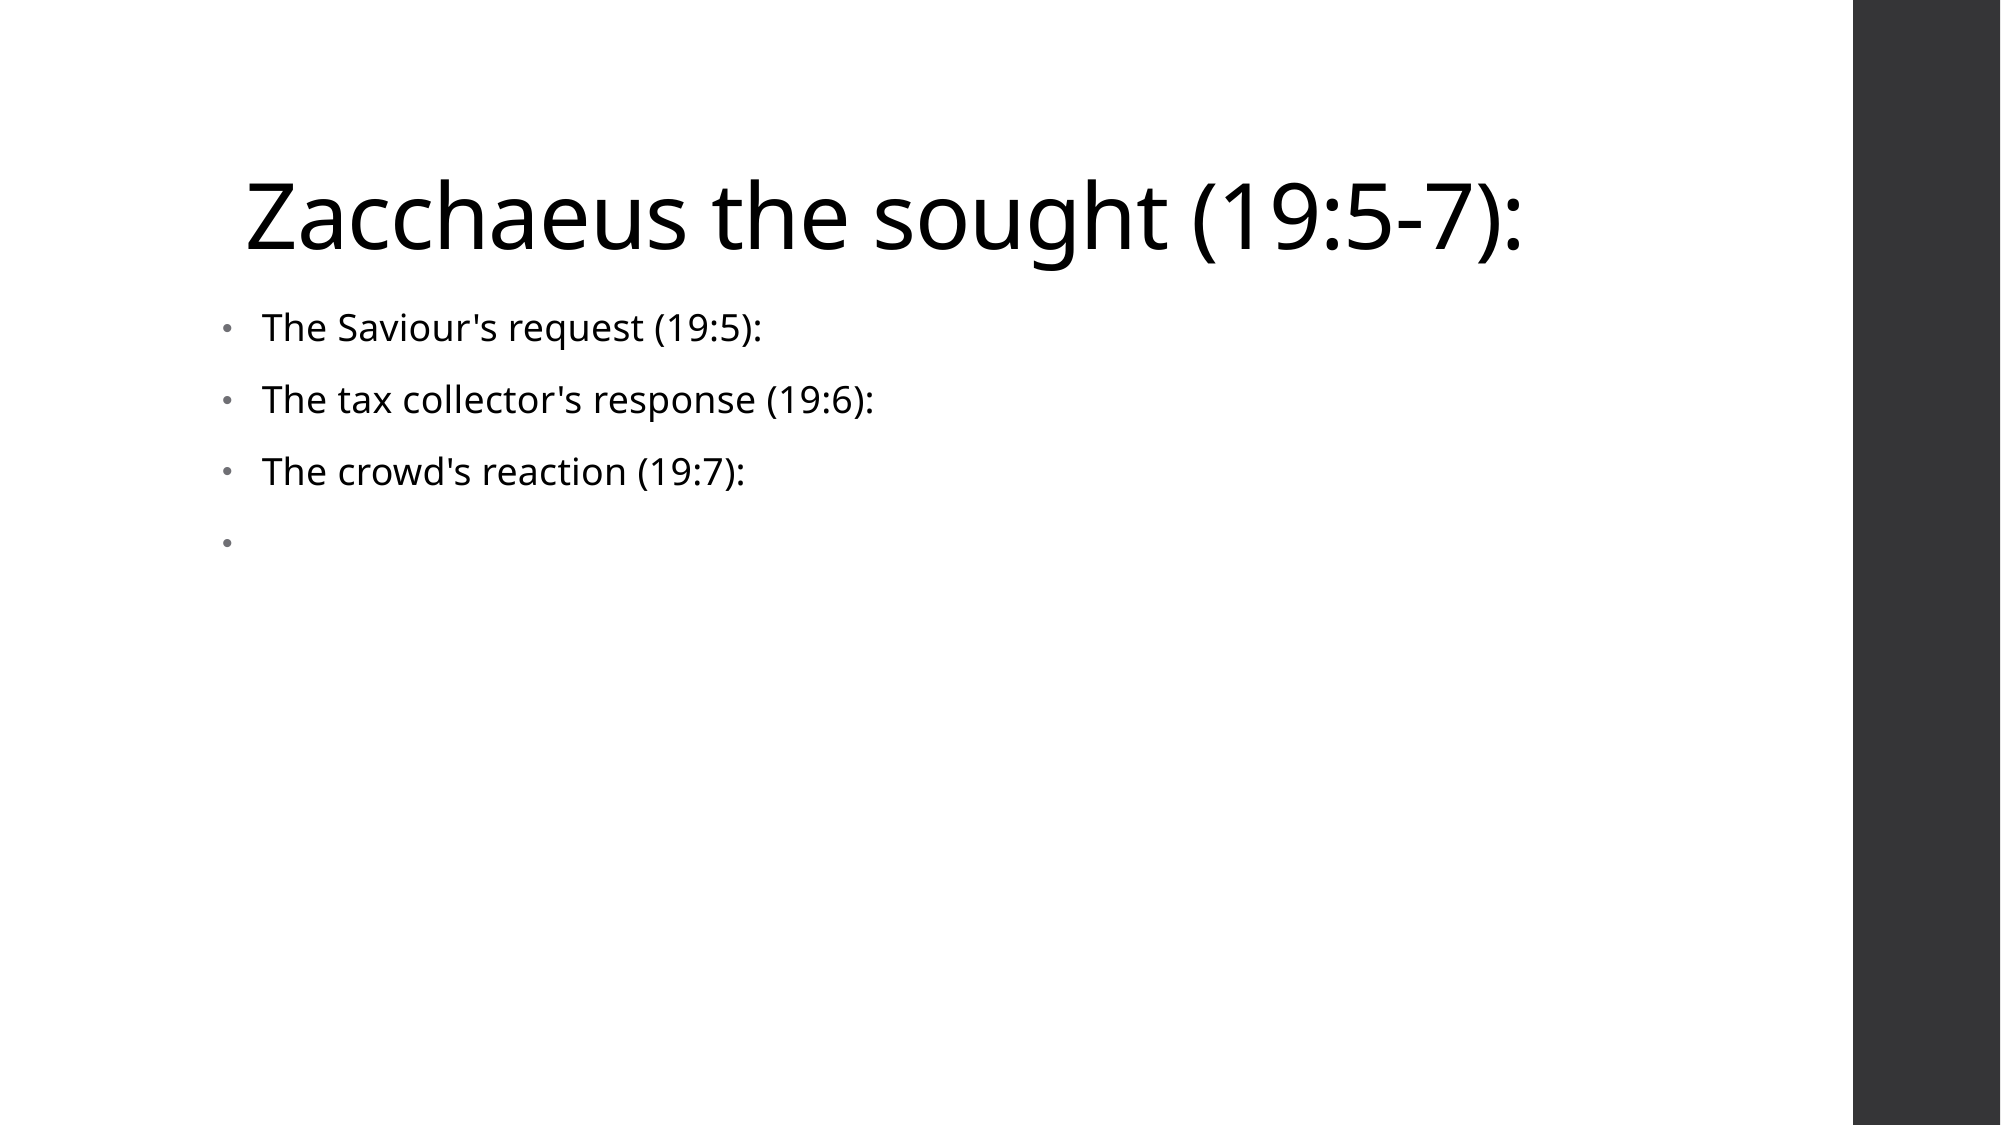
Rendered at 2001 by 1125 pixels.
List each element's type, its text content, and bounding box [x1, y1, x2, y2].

title Zacchaeus the sought (19:5-7): [206, 60, 1797, 278]
list The Saviour's request (19:5): The tax collector's response (19:6): The crowd's reaction (19:7): [206, 299, 1617, 1014]
